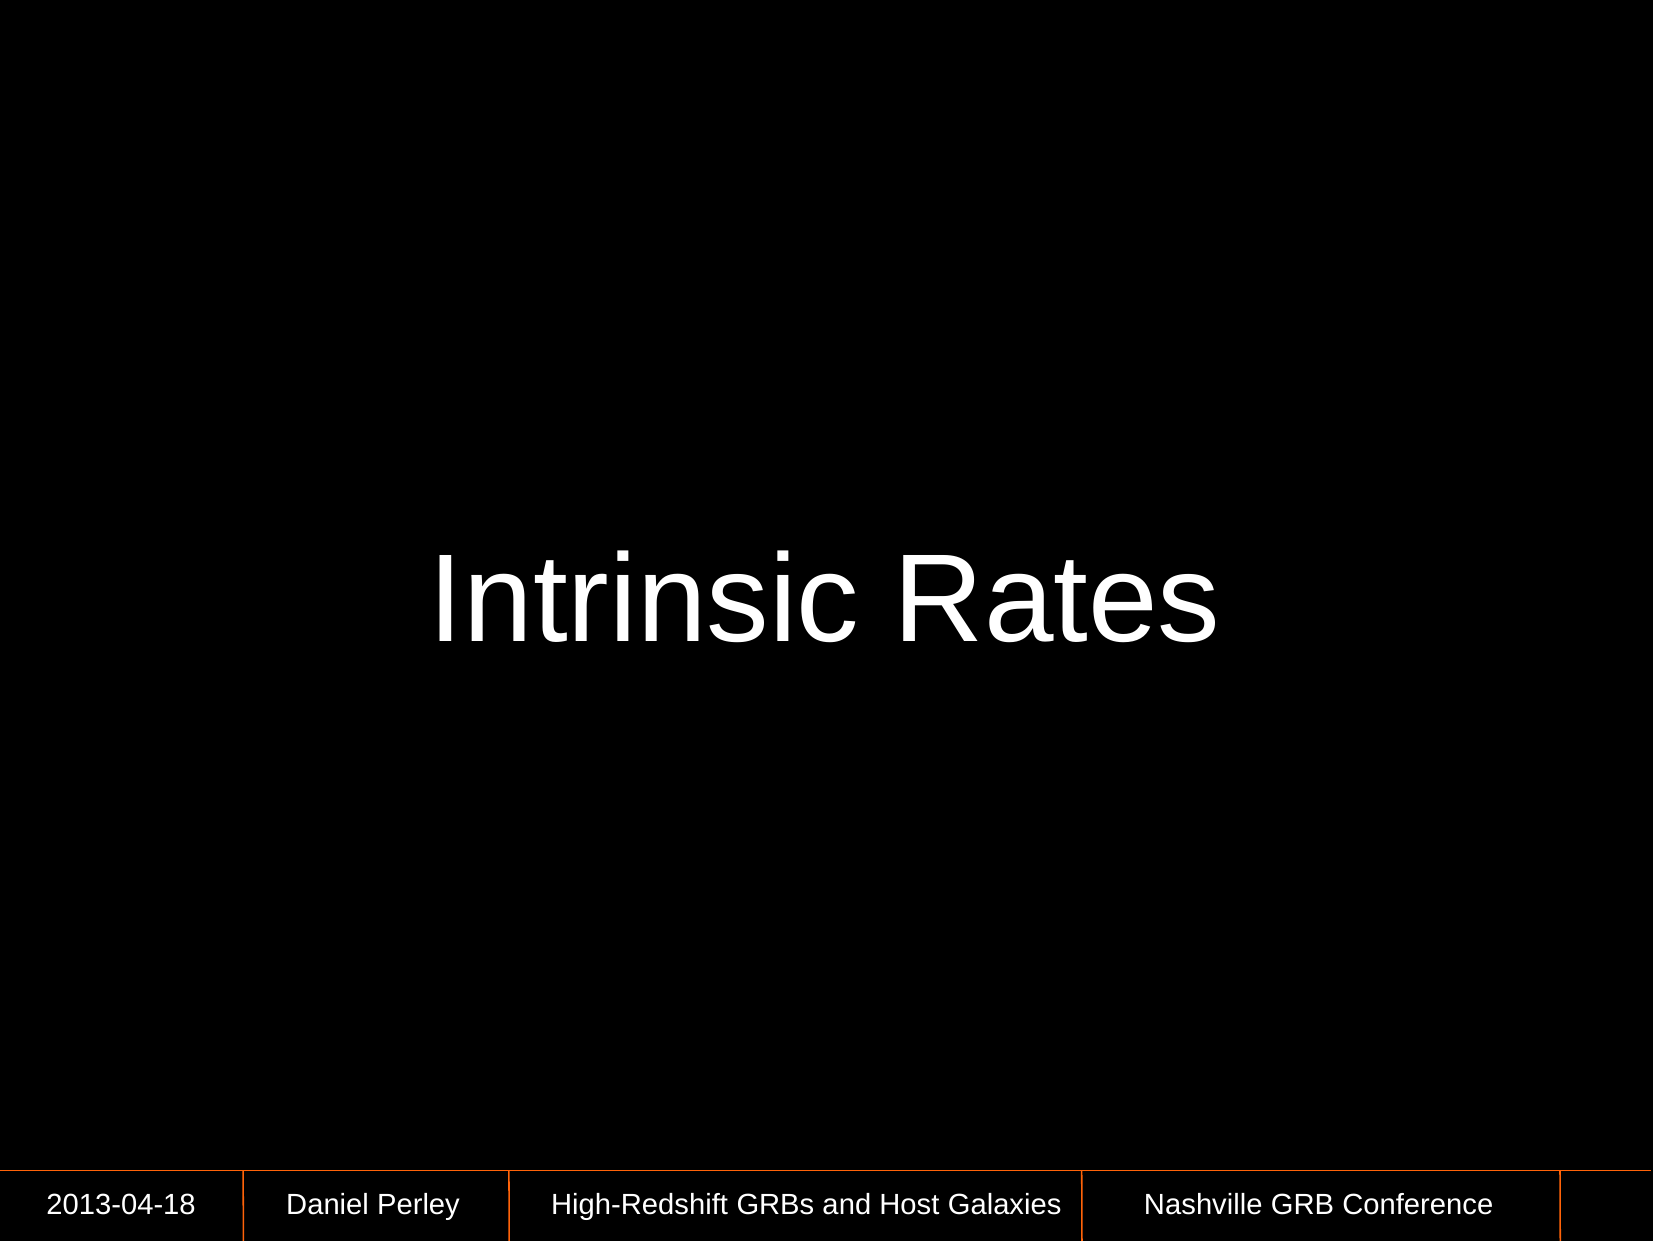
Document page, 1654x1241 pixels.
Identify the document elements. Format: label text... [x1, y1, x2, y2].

text_box Intrinsic Rates [337, 520, 1313, 676]
